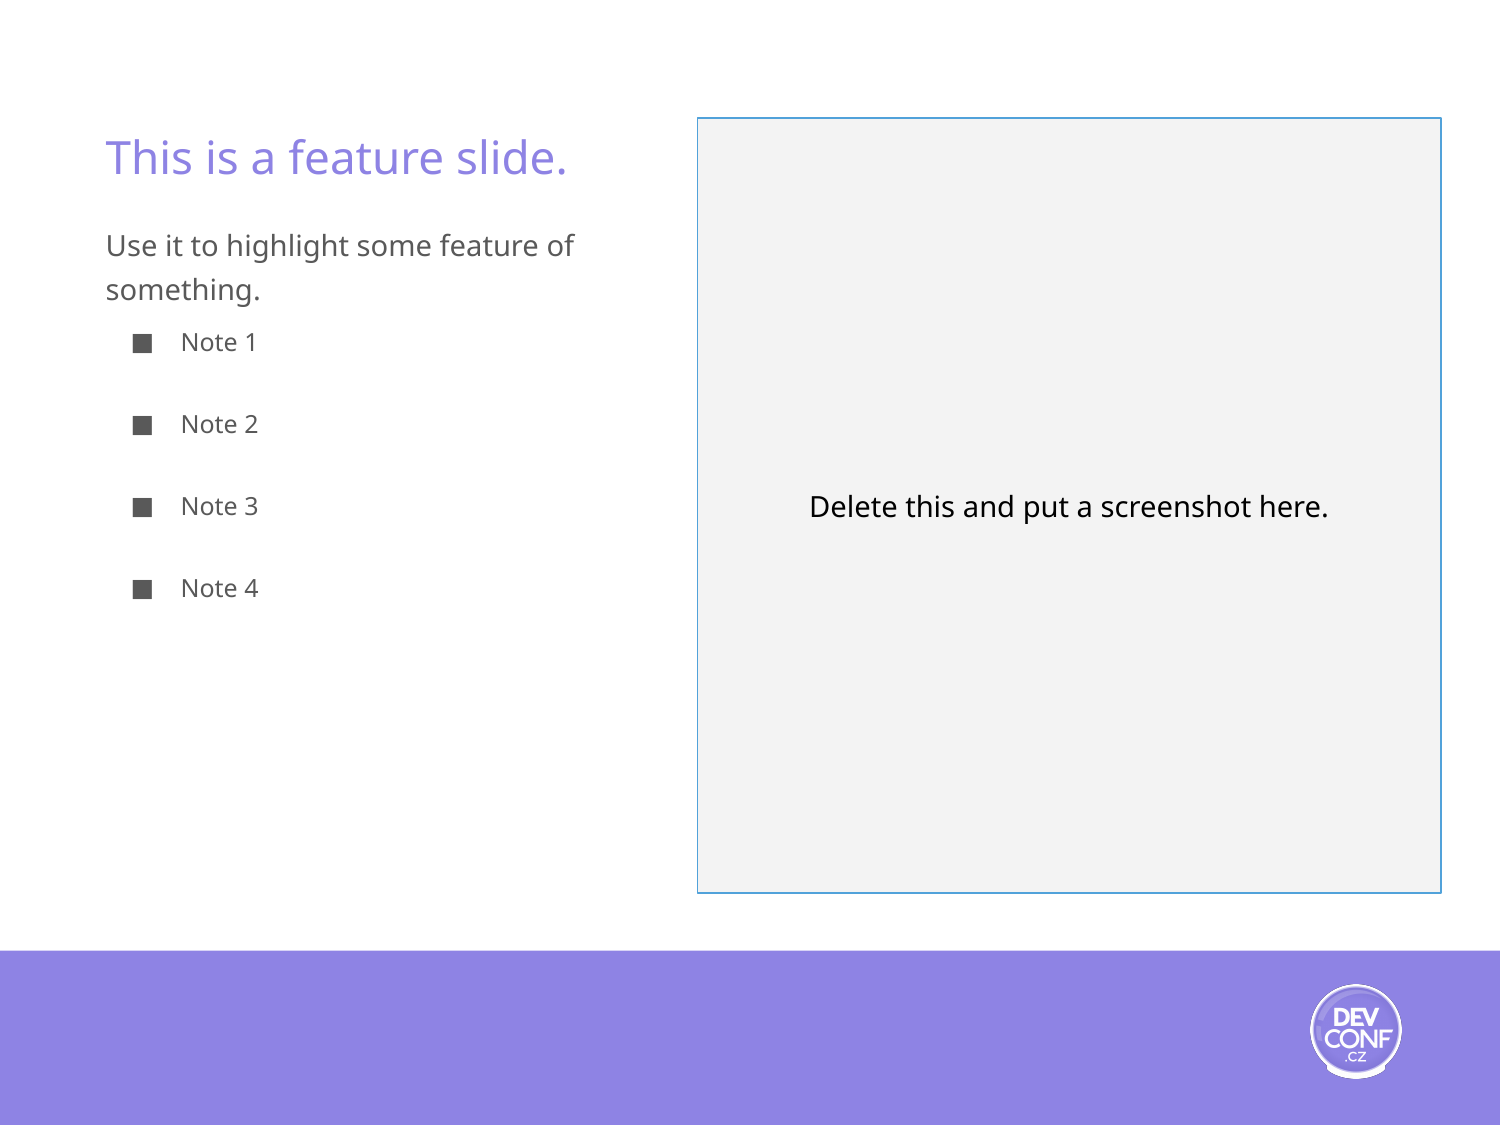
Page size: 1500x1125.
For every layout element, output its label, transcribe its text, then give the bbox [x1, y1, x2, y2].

text_box Delete this and put a screenshot here. [697, 118, 1442, 893]
picture [1310, 984, 1402, 1079]
list Note 1 Note 2 Note 3 Note 4 [105, 315, 697, 893]
subtitle Use it to highlight some feature of something. [105, 218, 697, 277]
title This is a feature slide. [105, 93, 713, 218]
